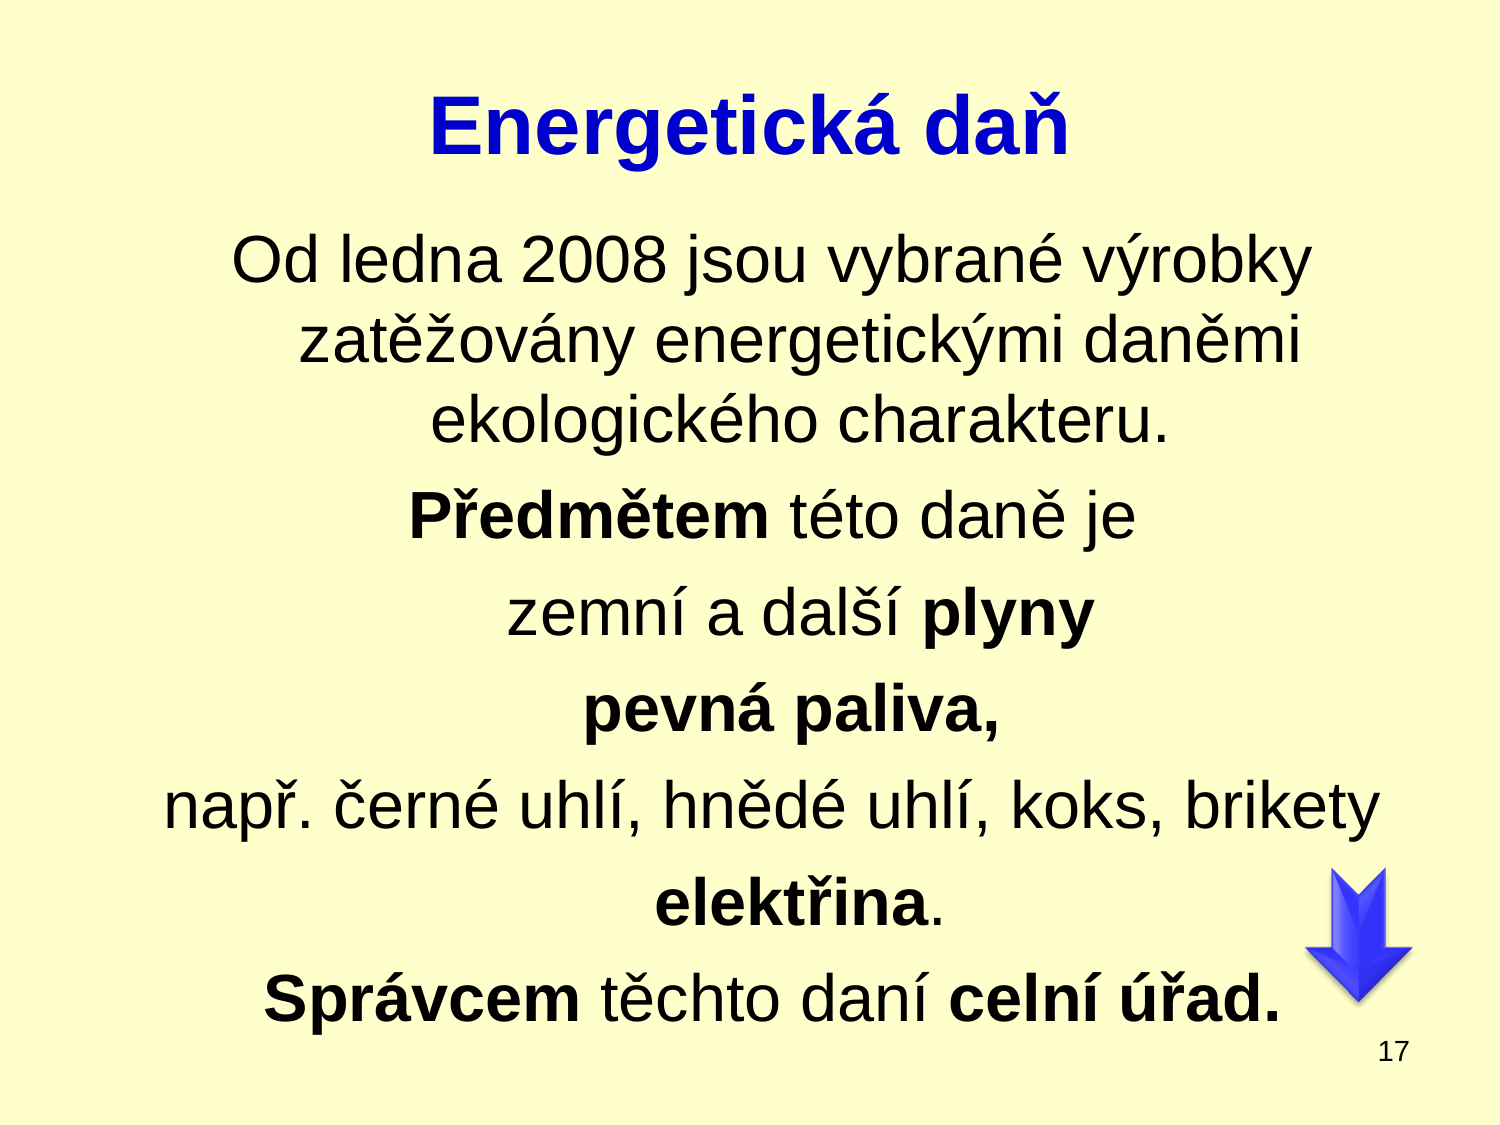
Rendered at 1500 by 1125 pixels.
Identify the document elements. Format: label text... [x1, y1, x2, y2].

text_box <číslo> [1074, 1024, 1426, 1103]
list Od ledna 2008 jsou vybrané výrobky zatěžovány energetickými daněmi ekologického charakteru. Předmětem této daně je zemní a další plyny pevná paliva, např. černé uhlí, hnědé uhlí, koks, brikety elektřina. Správcem těchto daní celní úřad. [75, 207, 1471, 1125]
title Energetická daň [75, 45, 1426, 197]
picture [1295, 863, 1422, 1016]
